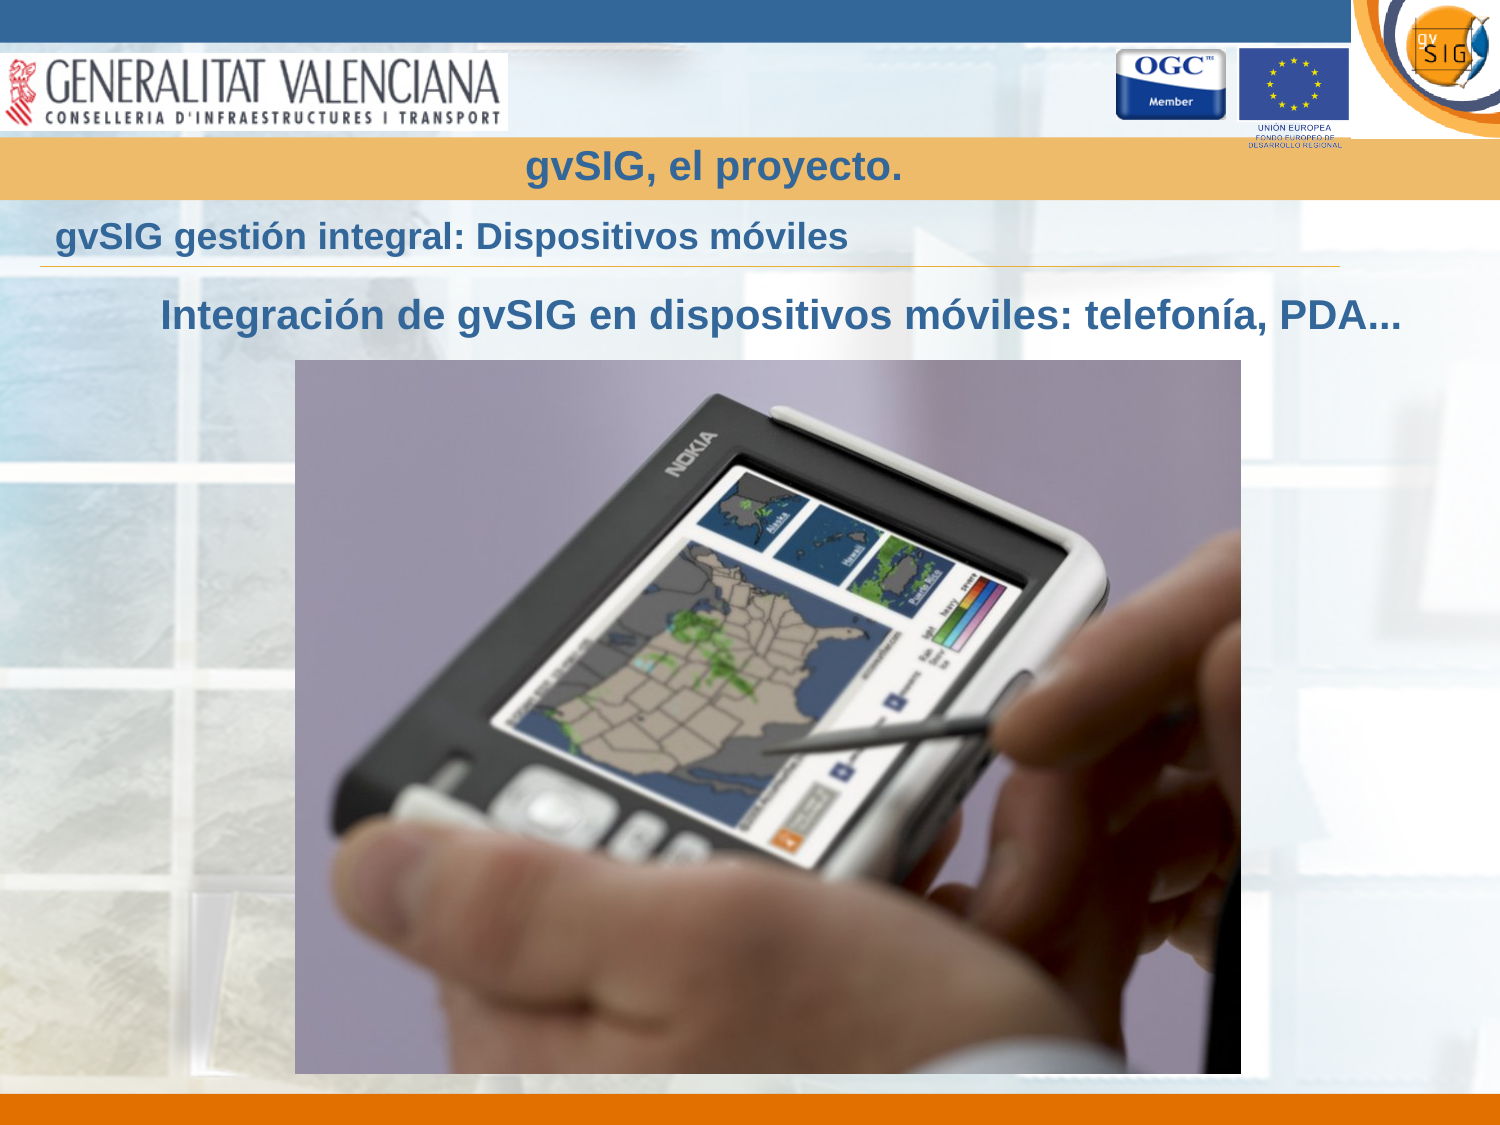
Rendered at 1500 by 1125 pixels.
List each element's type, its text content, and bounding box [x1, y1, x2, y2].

picture [295, 360, 1241, 1074]
text_box Integración de gvSIG en dispositivos móviles: telefonía, PDA... [145, 286, 1418, 360]
picture [0, 53, 508, 131]
picture [1237, 0, 1500, 139]
text_box gvSIG gestión integral: Dispositivos móviles [40, 210, 986, 275]
picture [1116, 49, 1226, 120]
text_box gvSIG, el proyecto. [0, 137, 1429, 207]
